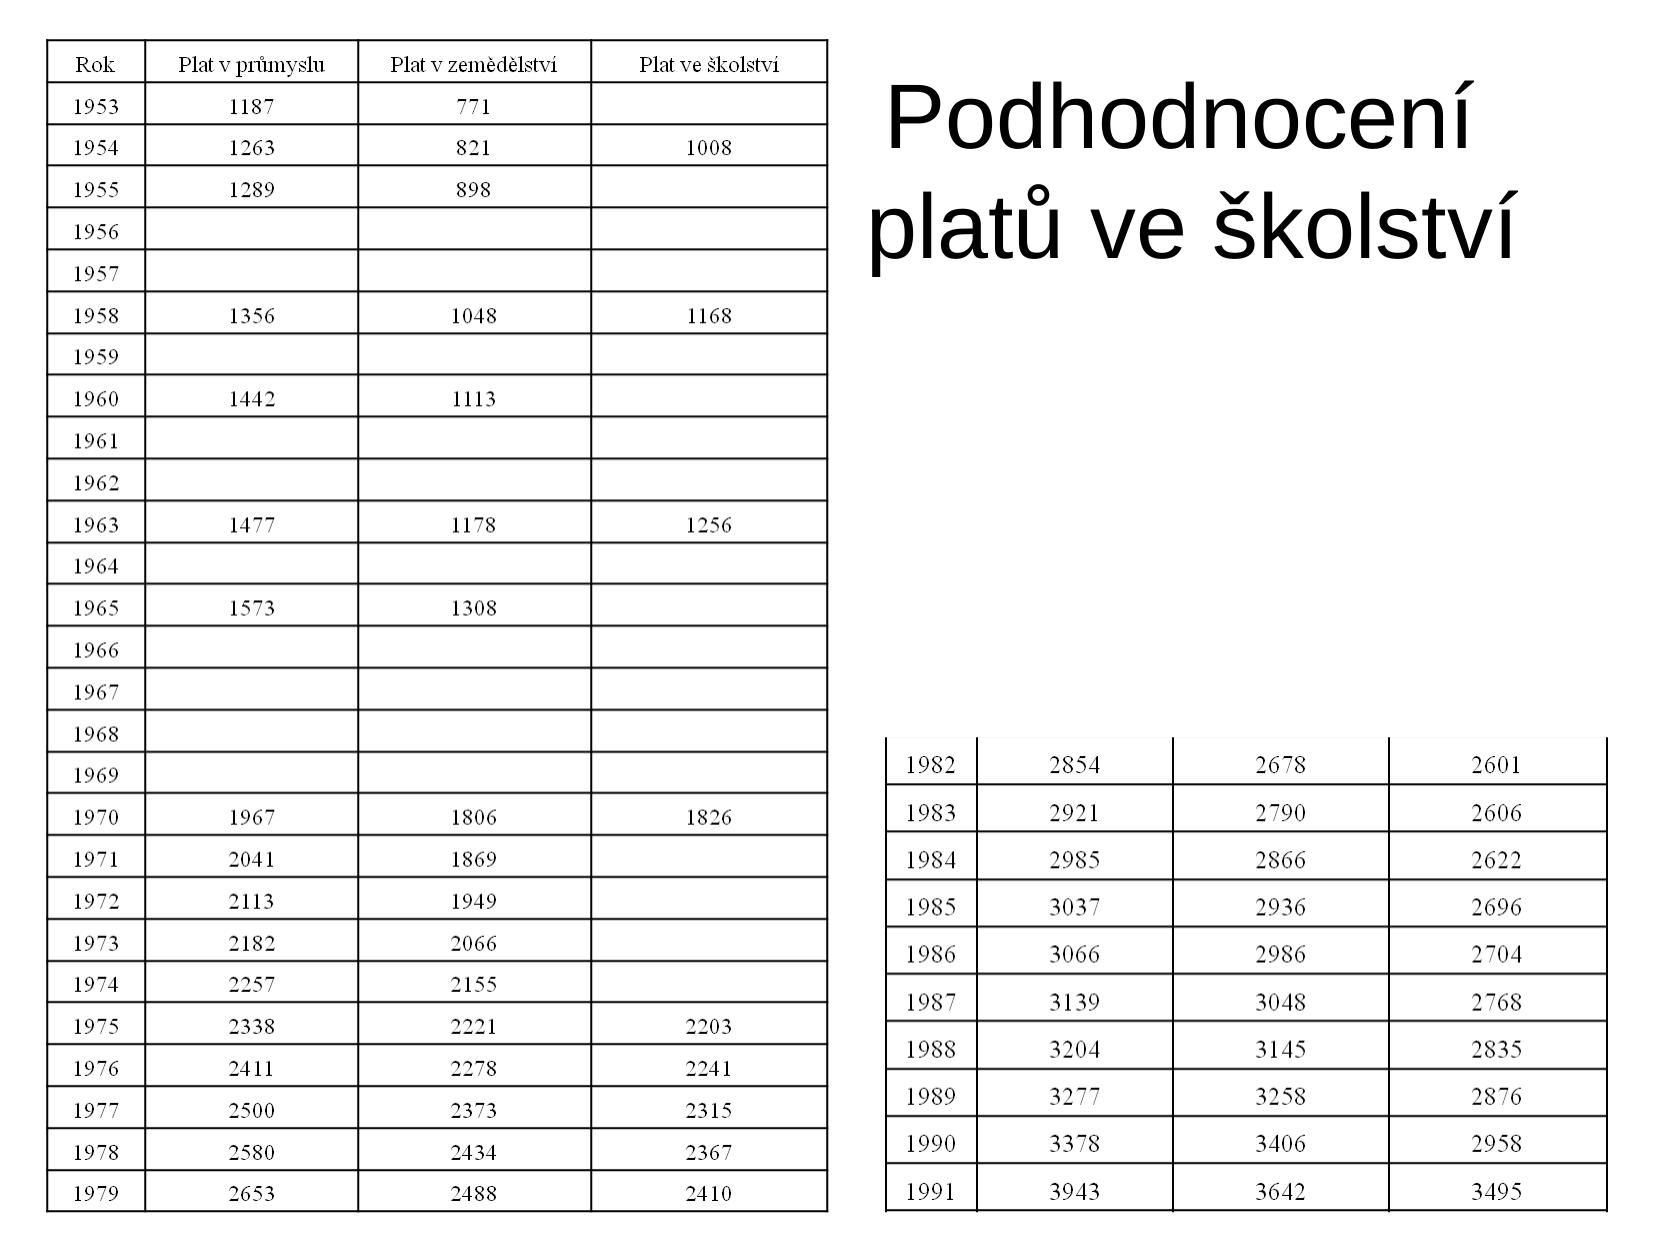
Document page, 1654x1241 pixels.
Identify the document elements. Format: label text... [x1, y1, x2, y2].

title Podhodnocení platů ve školství [839, 56, 1571, 250]
picture [35, 28, 839, 1224]
picture [874, 726, 1618, 1224]
